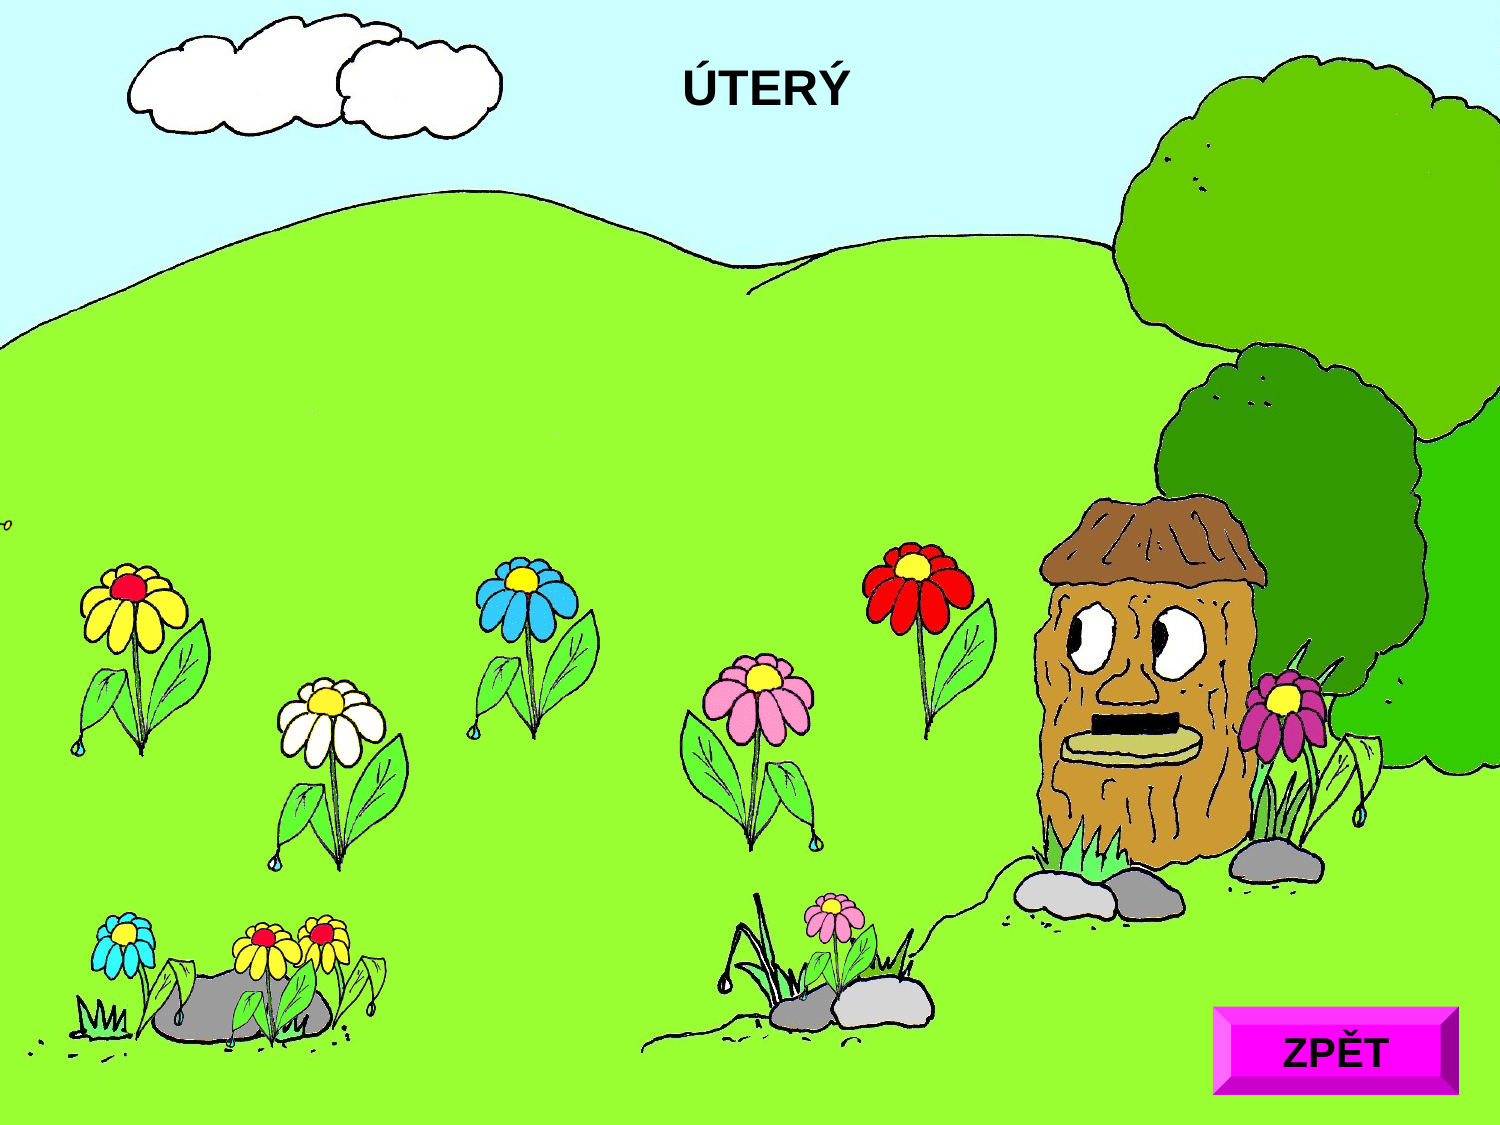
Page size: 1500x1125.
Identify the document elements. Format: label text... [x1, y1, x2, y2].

text_box ZPĚT [1232, 1025, 1440, 1076]
text_box ÚTERÝ [573, 47, 961, 124]
picture [0, 0, 1500, 1125]
